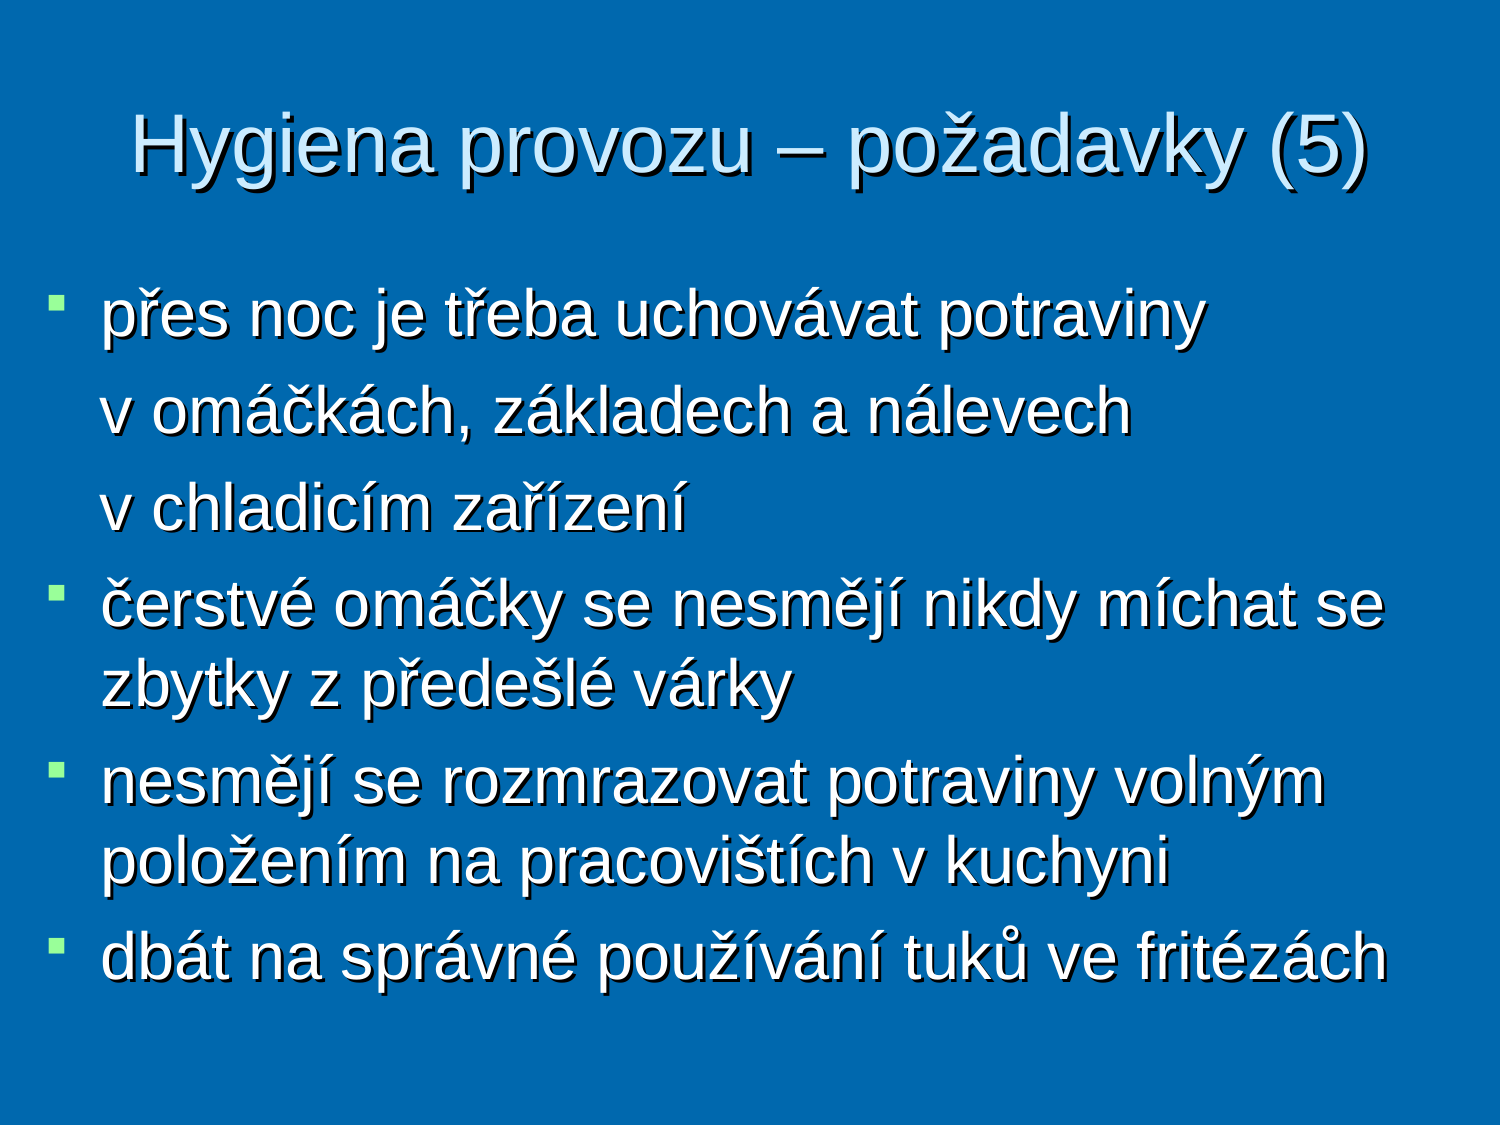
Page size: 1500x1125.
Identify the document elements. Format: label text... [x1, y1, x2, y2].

title Hygiena provozu – požadavky (5) [75, 45, 1426, 233]
list přes noc je třeba uchovávat potraviny v omáčkách, základech a nálevech v chladicím zařízení čerstvé omáčky se nesmějí nikdy míchat se zbytky z předešlé várky nesmějí se rozmrazovat potraviny volným položením na pracovištích v kuchyni dbát na správné používání tuků ve fritézách [29, 262, 1459, 1006]
